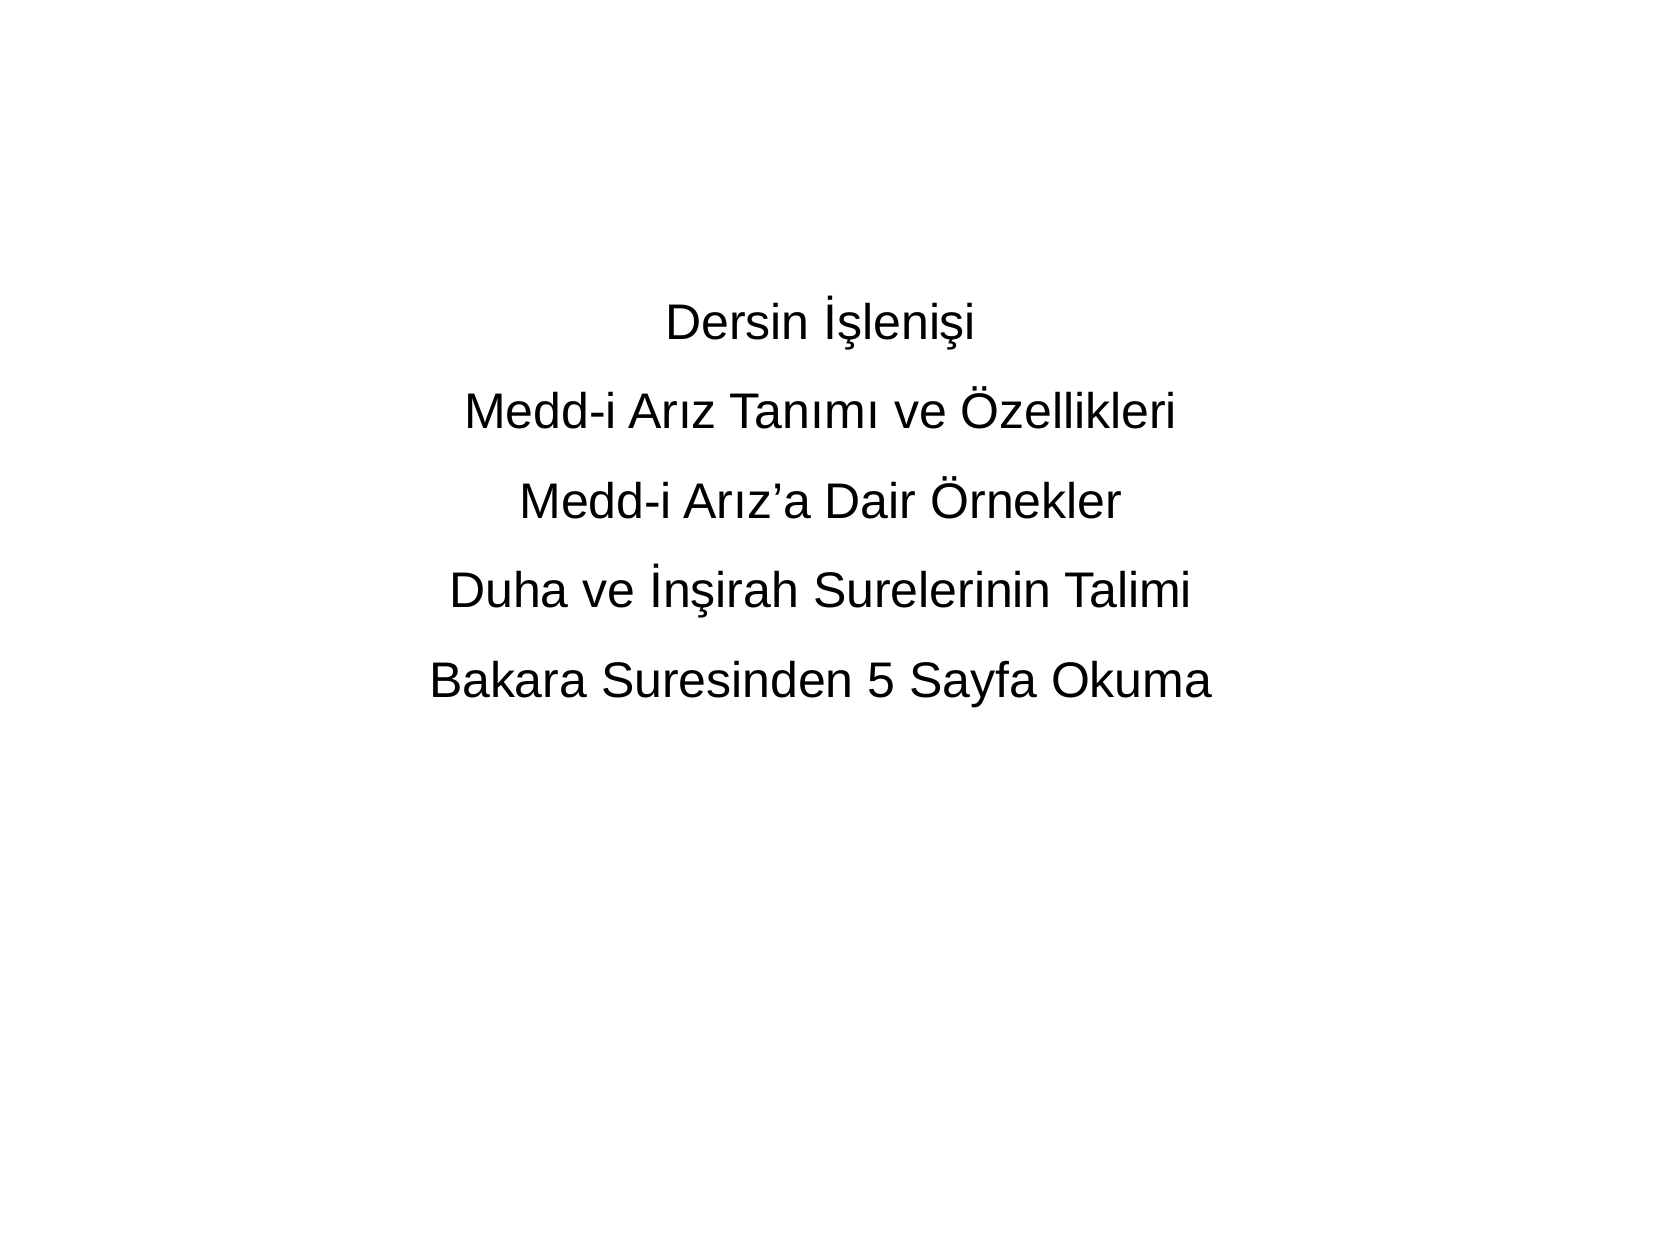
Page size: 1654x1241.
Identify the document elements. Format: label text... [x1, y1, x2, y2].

subtitle Dersin İşlenişi Medd-i Arız Tanımı ve Özellikleri Medd-i Arız’a Dair Örnekler Duha ve İnşirah Surelerinin Talimi Bakara Suresinden 5 Sayfa Okuma [200, 289, 1441, 790]
